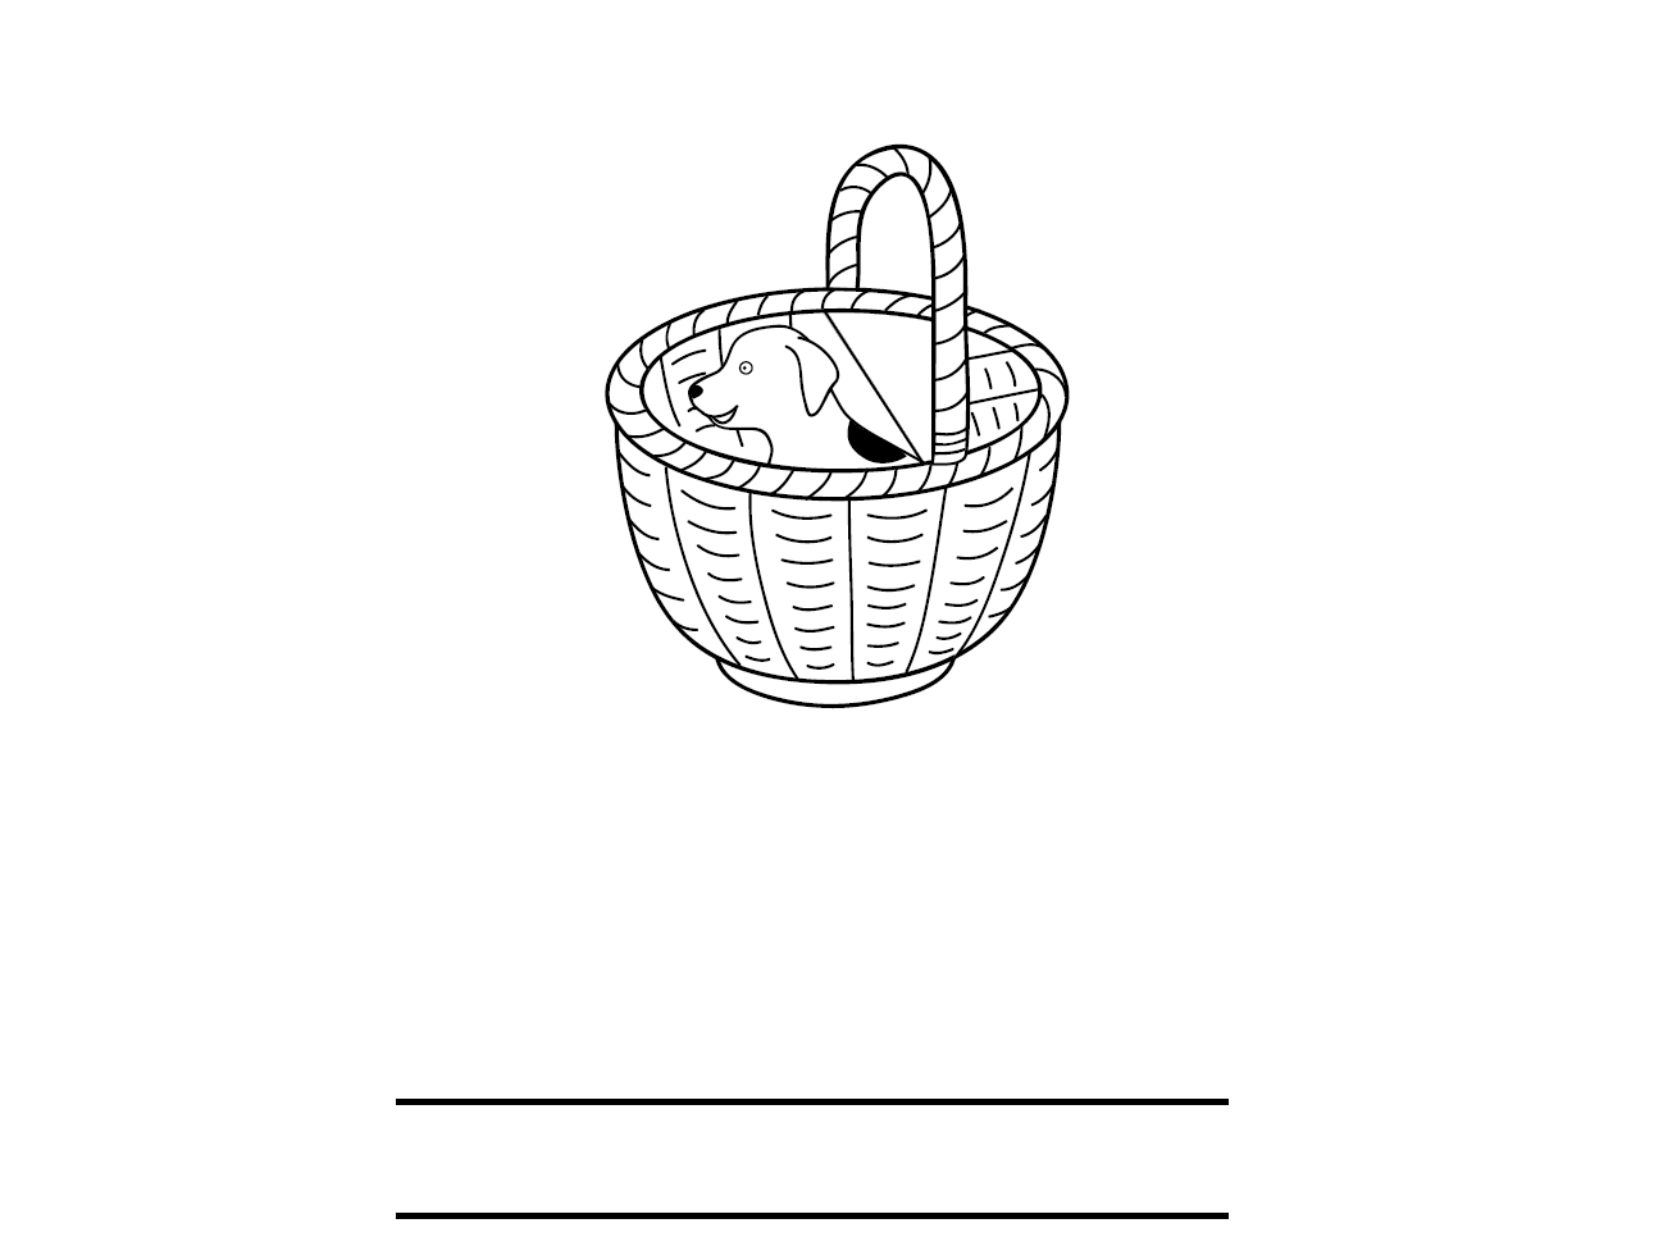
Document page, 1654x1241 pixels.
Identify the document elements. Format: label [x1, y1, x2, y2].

picture [346, 0, 1307, 1241]
